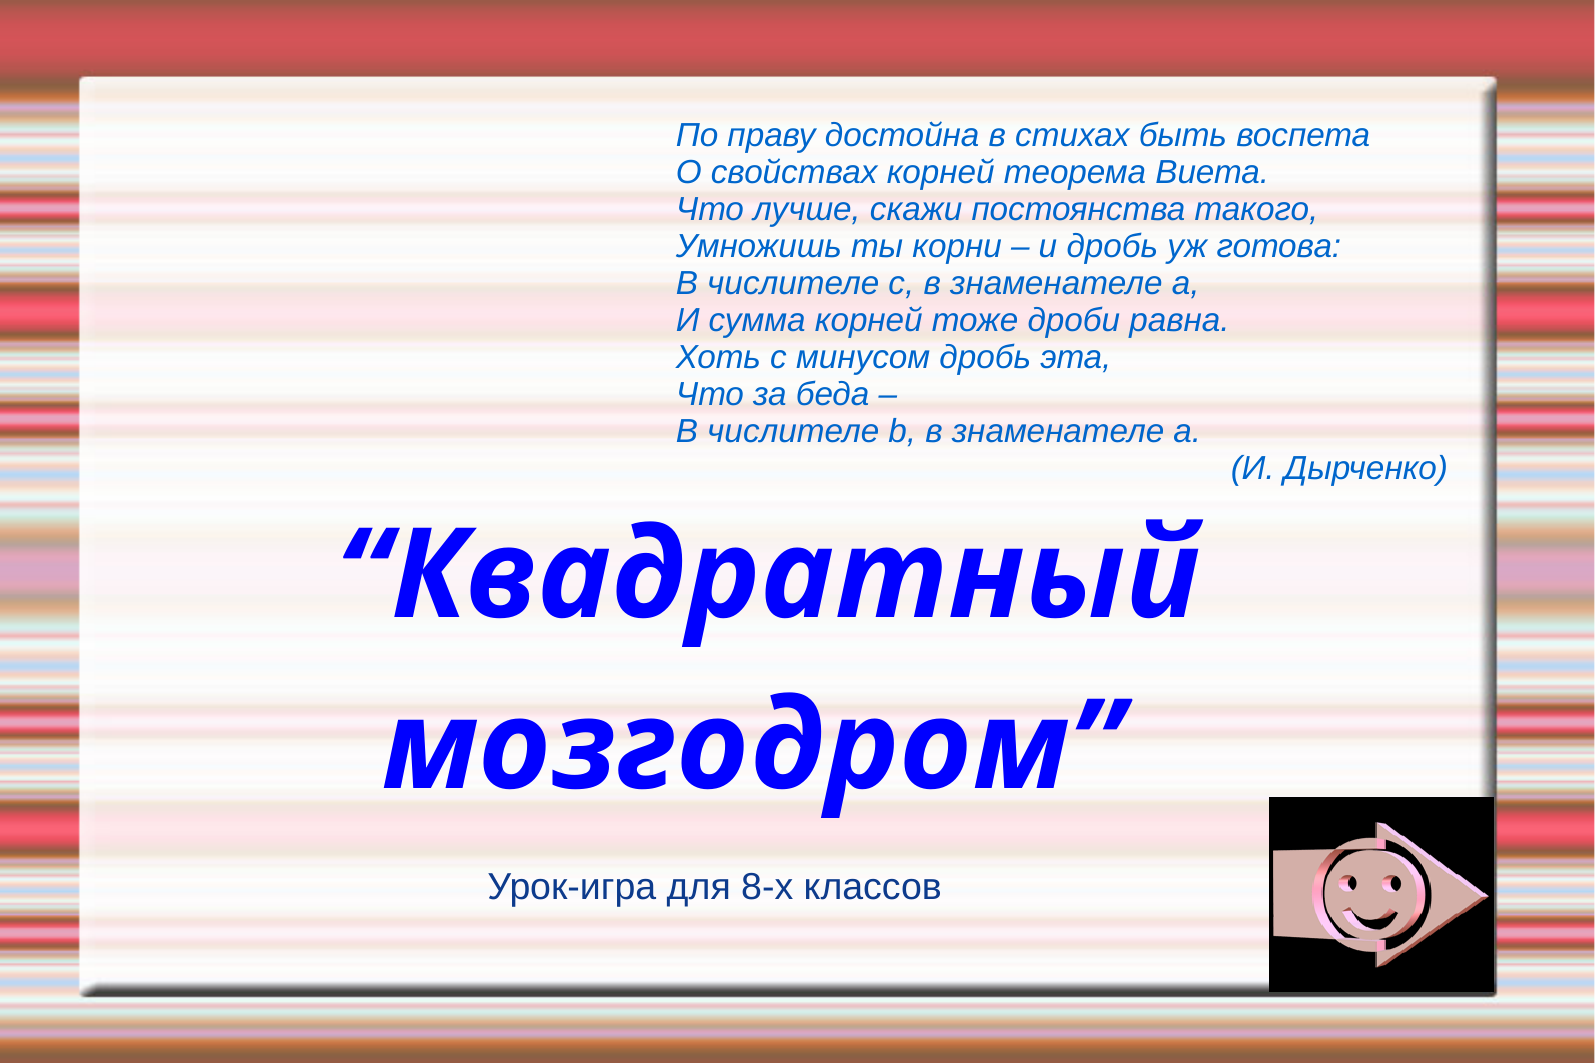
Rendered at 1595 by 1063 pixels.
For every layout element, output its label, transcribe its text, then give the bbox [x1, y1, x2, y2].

picture [0, 0, 1595, 1063]
text_box По праву достойна в стихах быть воспета О свойствах корней теорема Виета. Что лучше, скажи постоянства такого, Умножишь ты корни – и дробь уж готова: В числителе с, в знаменателе а, И сумма корней тоже дроби равна. Хоть с минусом дробь эта, Что за беда – В числителе b, в знаменателе а. (И. Дырченко) [661, 109, 1506, 532]
text_box Урок-игра для 8-х классов [472, 858, 1034, 916]
title “Квадратный мозгодром” [88, 442, 1418, 1038]
